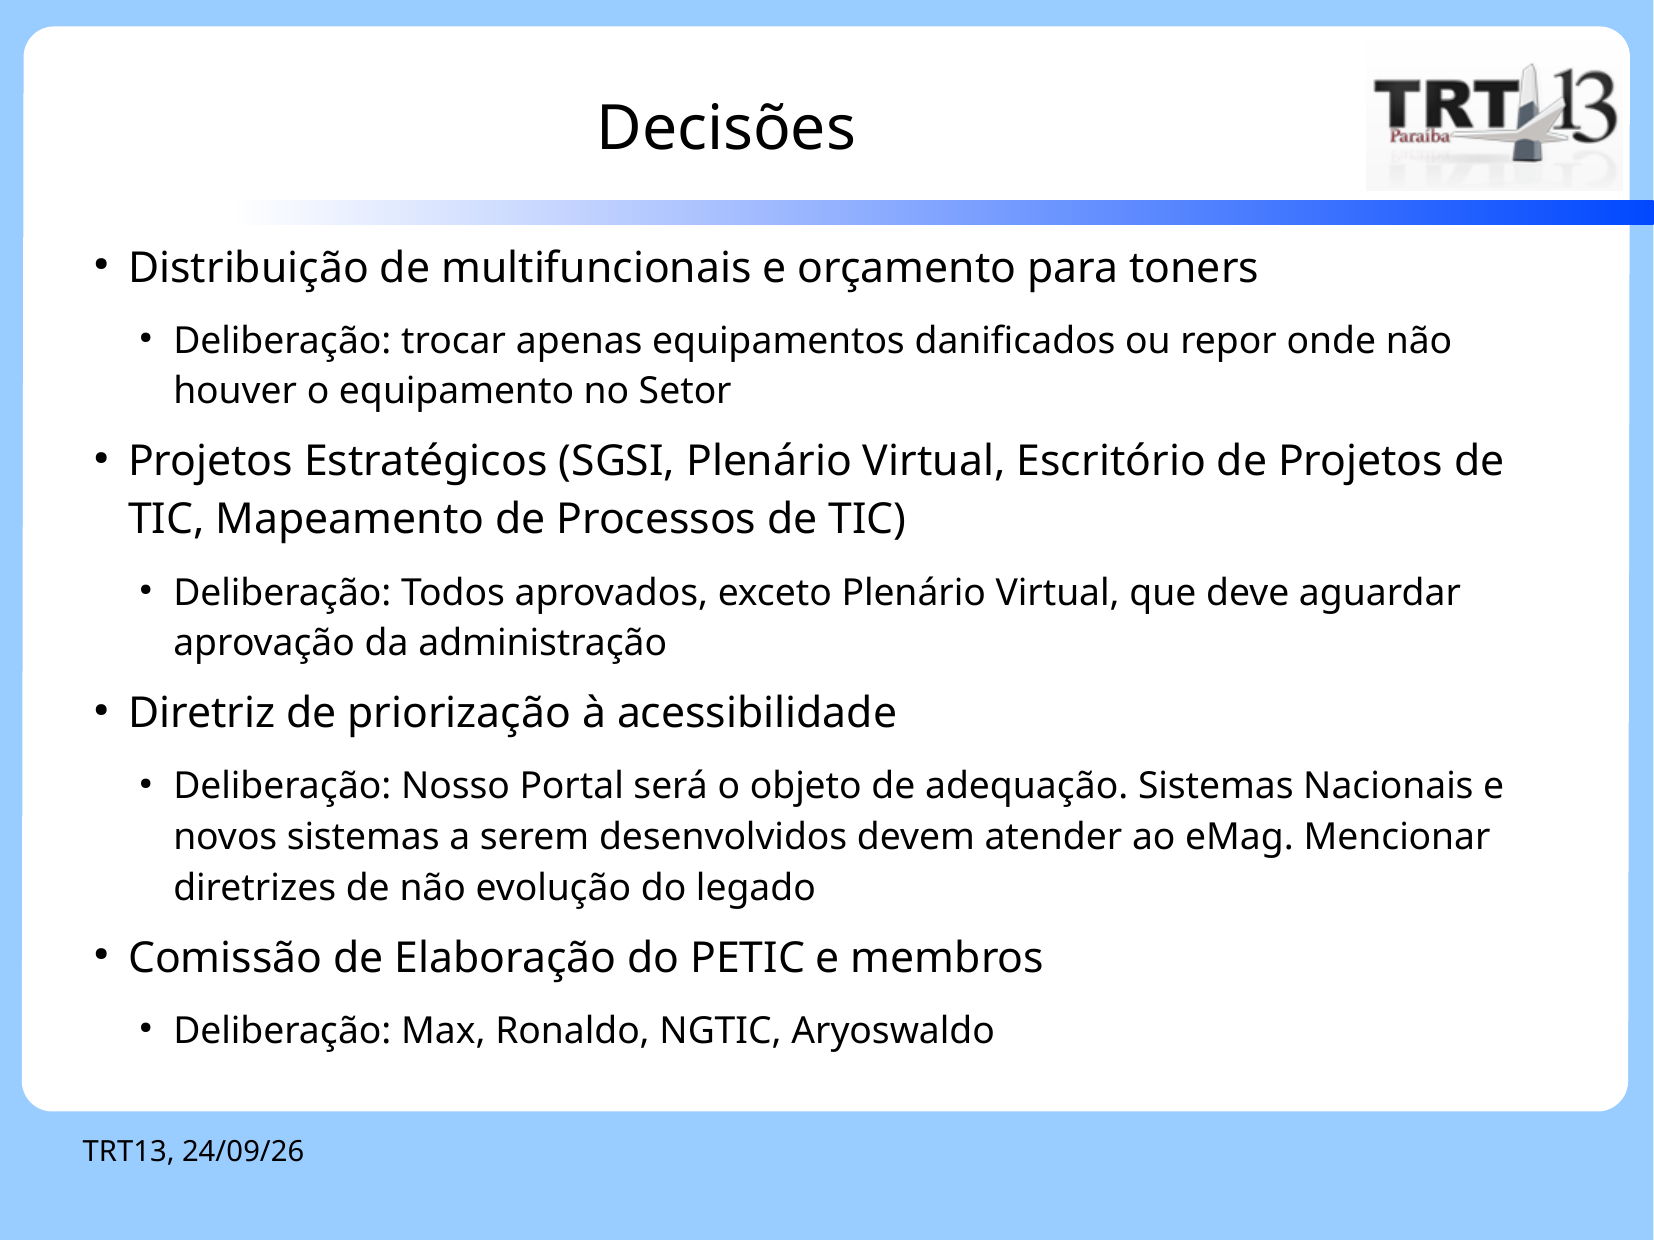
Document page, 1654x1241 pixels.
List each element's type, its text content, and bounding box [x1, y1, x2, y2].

title Decisões [82, 49, 1371, 201]
picture [1366, 39, 1623, 191]
list Distribuição de multifuncionais e orçamento para toners Deliberação: trocar apenas equipamentos danificados ou repor onde não houver o equipamento no Setor Projetos Estratégicos (SGSI, Plenário Virtual, Escritório de Projetos de TIC, Mapeamento de Processos de TIC) Deliberação: Todos aprovados, exceto Plenário Virtual, que deve aguardar aprovação da administração Diretriz de priorização à acessibilidade Deliberação: Nosso Portal será o objeto de adequação. Sistemas Nacionais e novos sistemas a serem desenvolvidos devem atender ao eMag. Mencionar diretrizes de não evolução do legado Comissão de Elaboração do PETIC e membros Deliberação: Max, Ronaldo, NGTIC, Aryoswaldo [82, 236, 1571, 1055]
